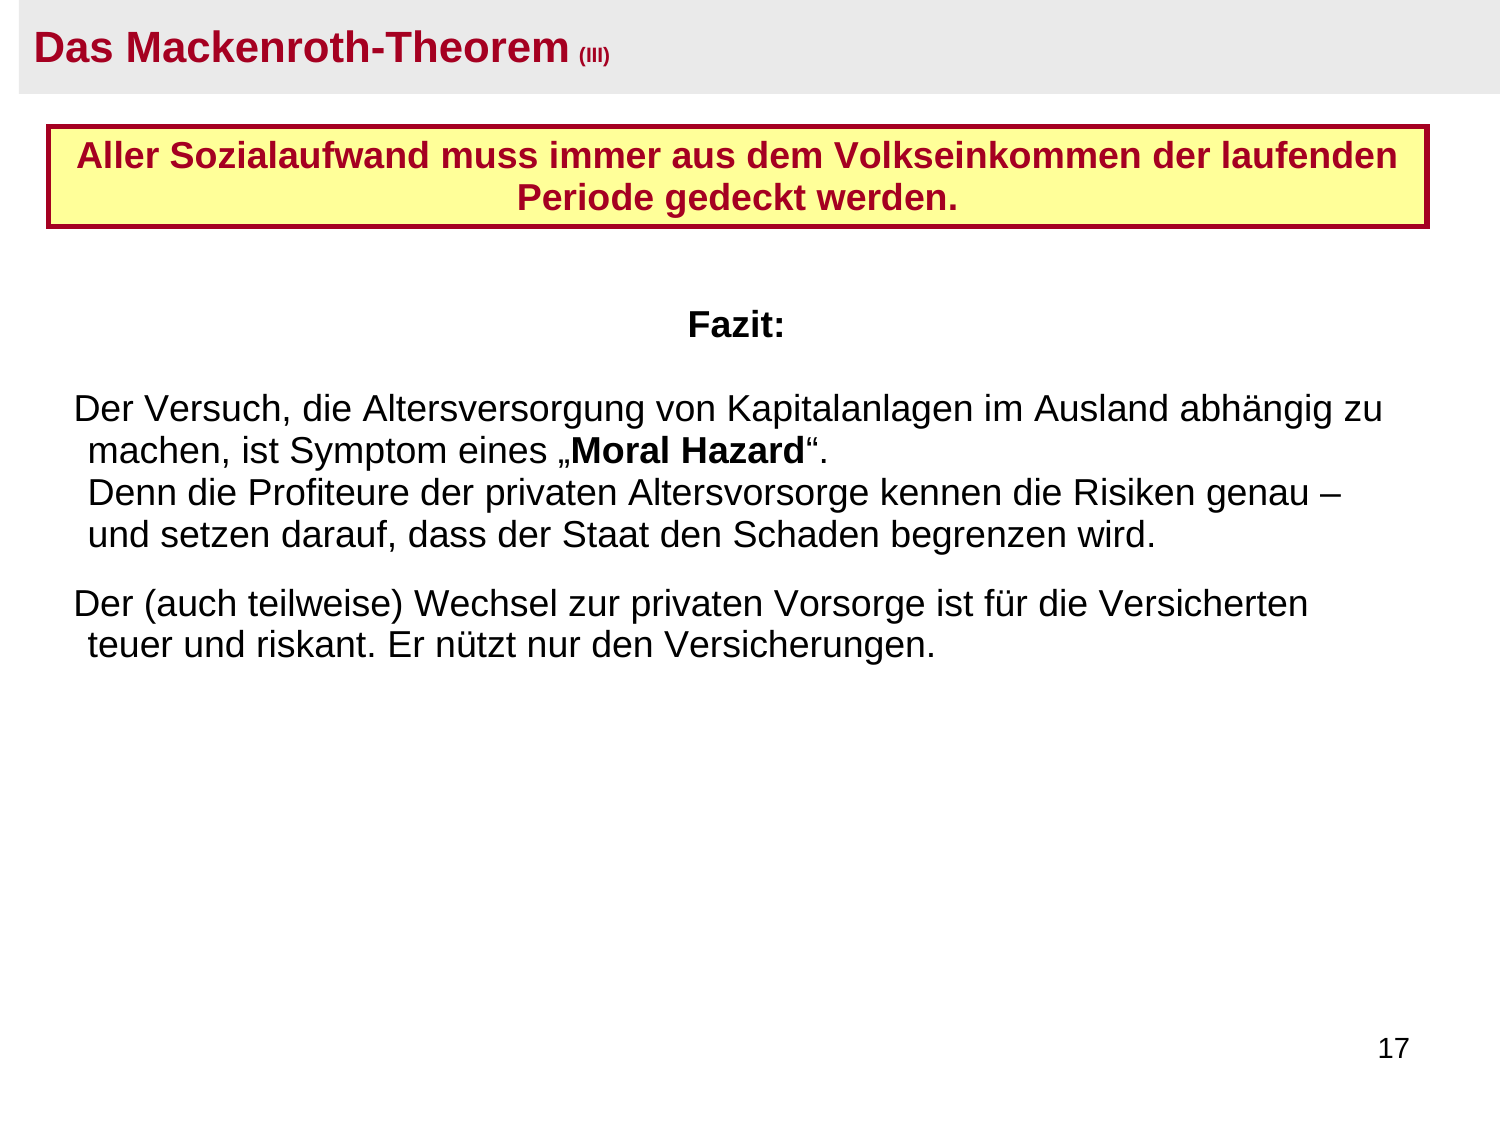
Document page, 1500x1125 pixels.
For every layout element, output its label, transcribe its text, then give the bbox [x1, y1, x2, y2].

text_box Fazit: Der Versuch, die Altersversorgung von Kapitalanlagen im Ausland abhängig zu machen, ist Symptom eines „Moral Hazard“. Denn die Profiteure der privaten Altersvorsorge kennen die Risiken genau – und setzen darauf, dass der Staat den Schaden begrenzen wird. [48, 295, 1426, 563]
text_box [18, 0, 1500, 94]
text_box Das Mackenroth-Theorem (III) [18, 15, 1431, 80]
text_box Der (auch teilweise) Wechsel zur privaten Vorsorge ist für die Versicherten teuer und riskant. Er nützt nur den Versicherungen. [48, 574, 1477, 674]
text_box Aller Sozialaufwand muss immer aus dem Volkseinkommen der laufenden Periode gedeckt werden. [48, 126, 1428, 227]
